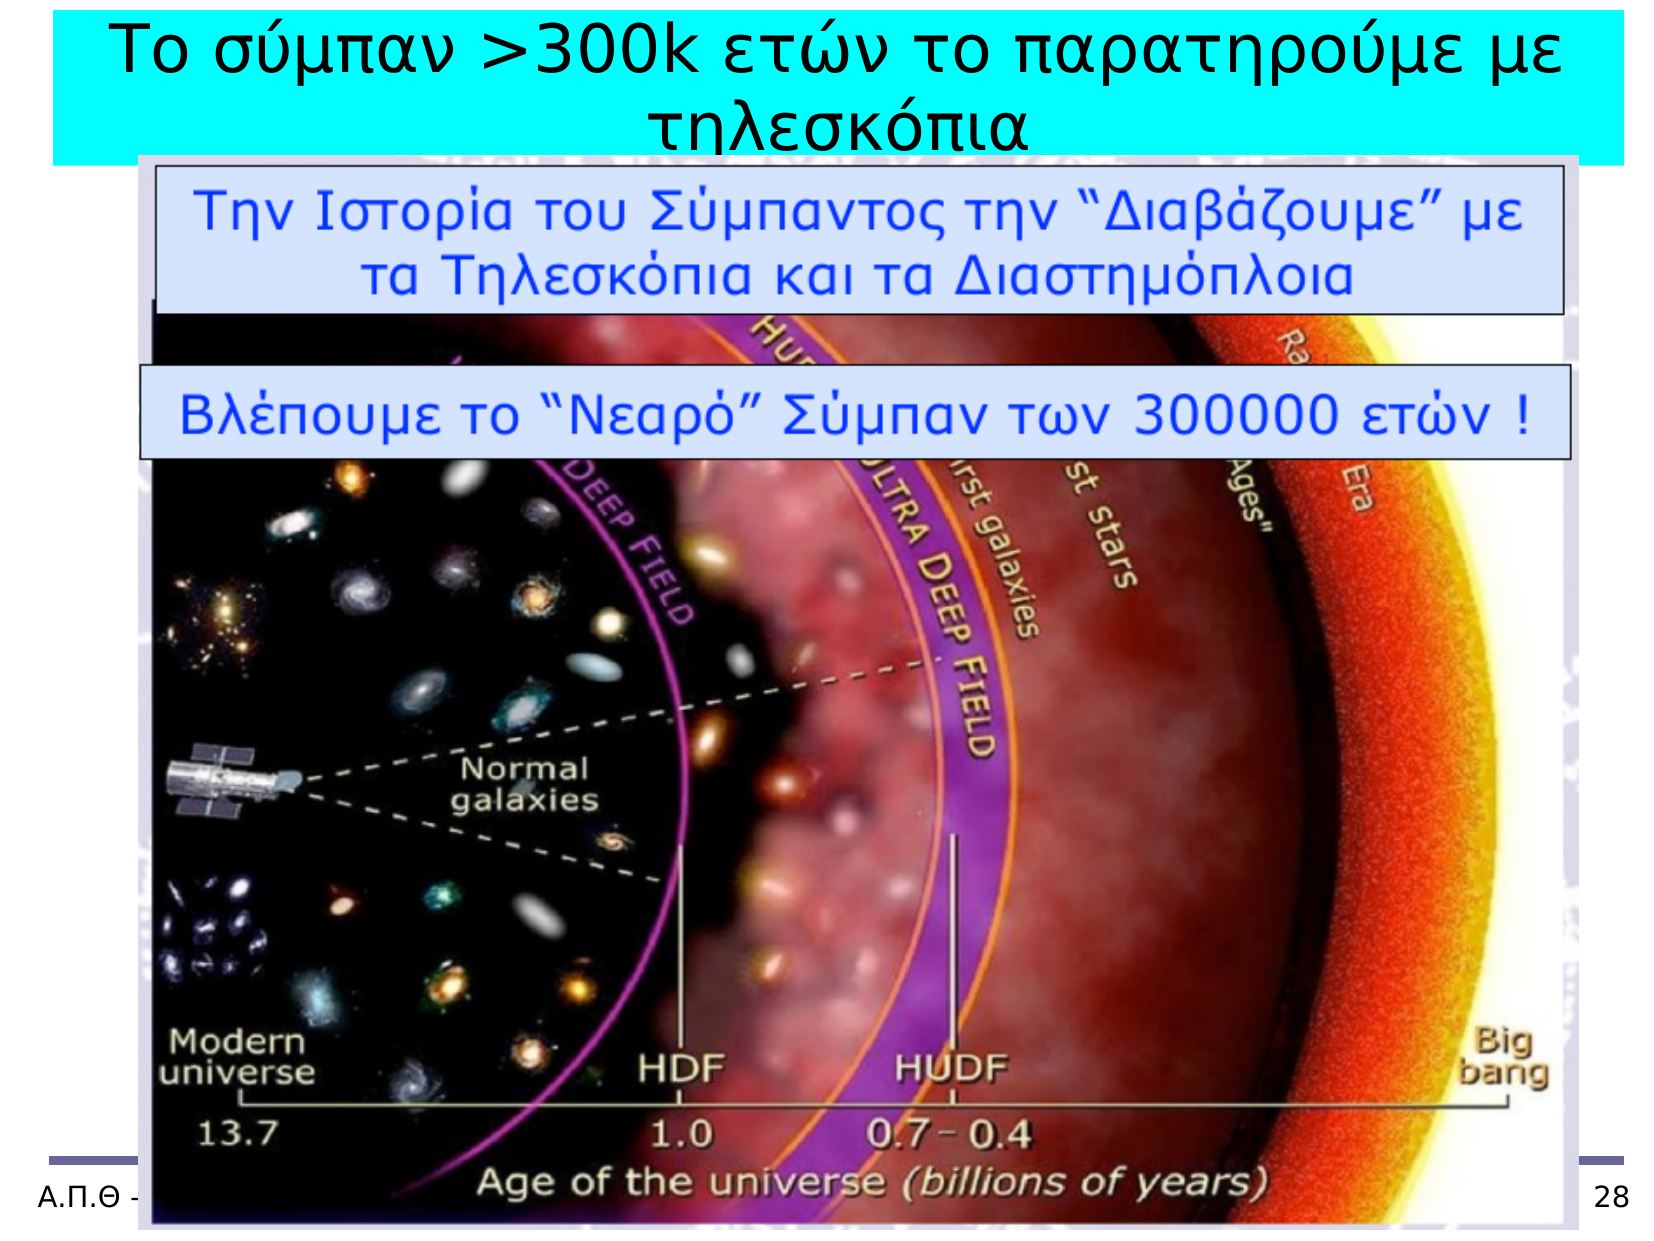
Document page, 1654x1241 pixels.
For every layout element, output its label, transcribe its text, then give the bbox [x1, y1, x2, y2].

title Το σύμπαν >300k ετών το παρατηρούμε με τηλεσκόπια [53, 10, 1625, 166]
picture [138, 155, 1579, 1230]
